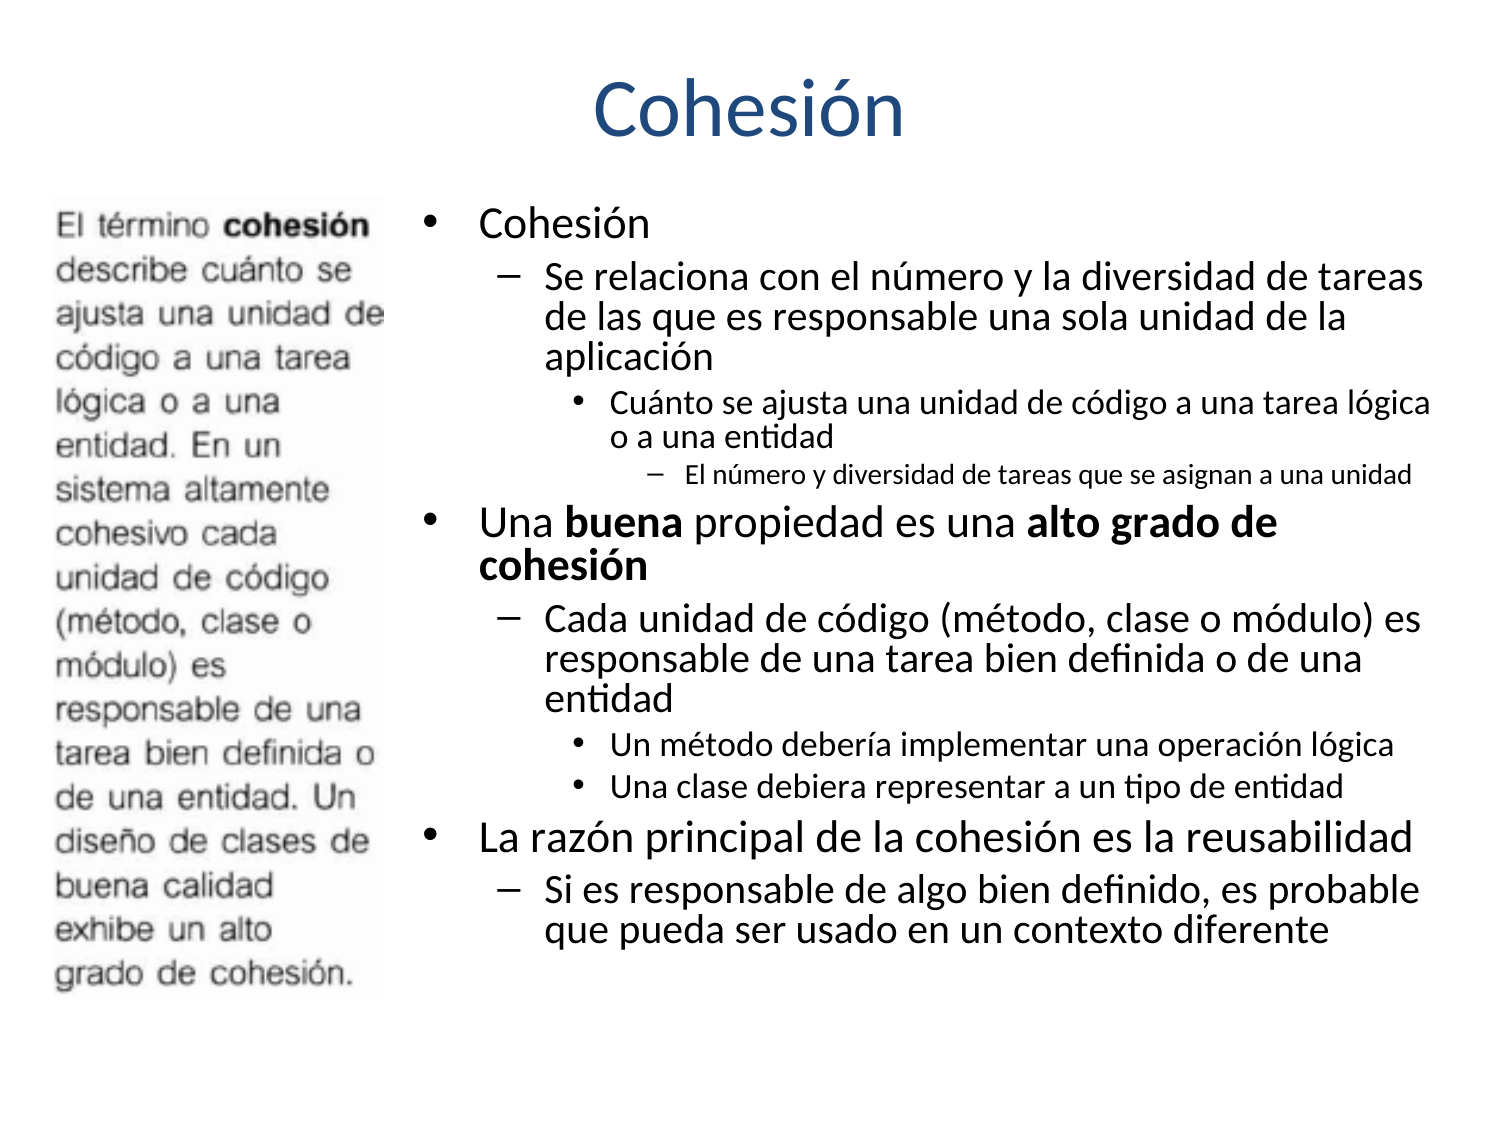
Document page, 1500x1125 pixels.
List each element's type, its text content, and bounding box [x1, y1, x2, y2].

picture [53, 196, 384, 999]
list Cohesión Se relaciona con el número y la diversidad de tareas de las que es responsable una sola unidad de la aplicación Cuánto se ajusta una unidad de código a una tarea lógica o a una entidad El número y diversidad de tareas que se asignan a una unidad Una buena propiedad es una alto grado de cohesión Cada unidad de código (método, clase o módulo) es responsable de una tarea bien definida o de una entidad Un método debería implementar una operación lógica Una clase debiera representar a un tipo de entidad La razón principal de la cohesión es la reusabilidad Si es responsable de algo bien definido, es probable que pueda ser usado en un contexto diferente [407, 196, 1459, 1071]
title Cohesión [75, 45, 1426, 161]
